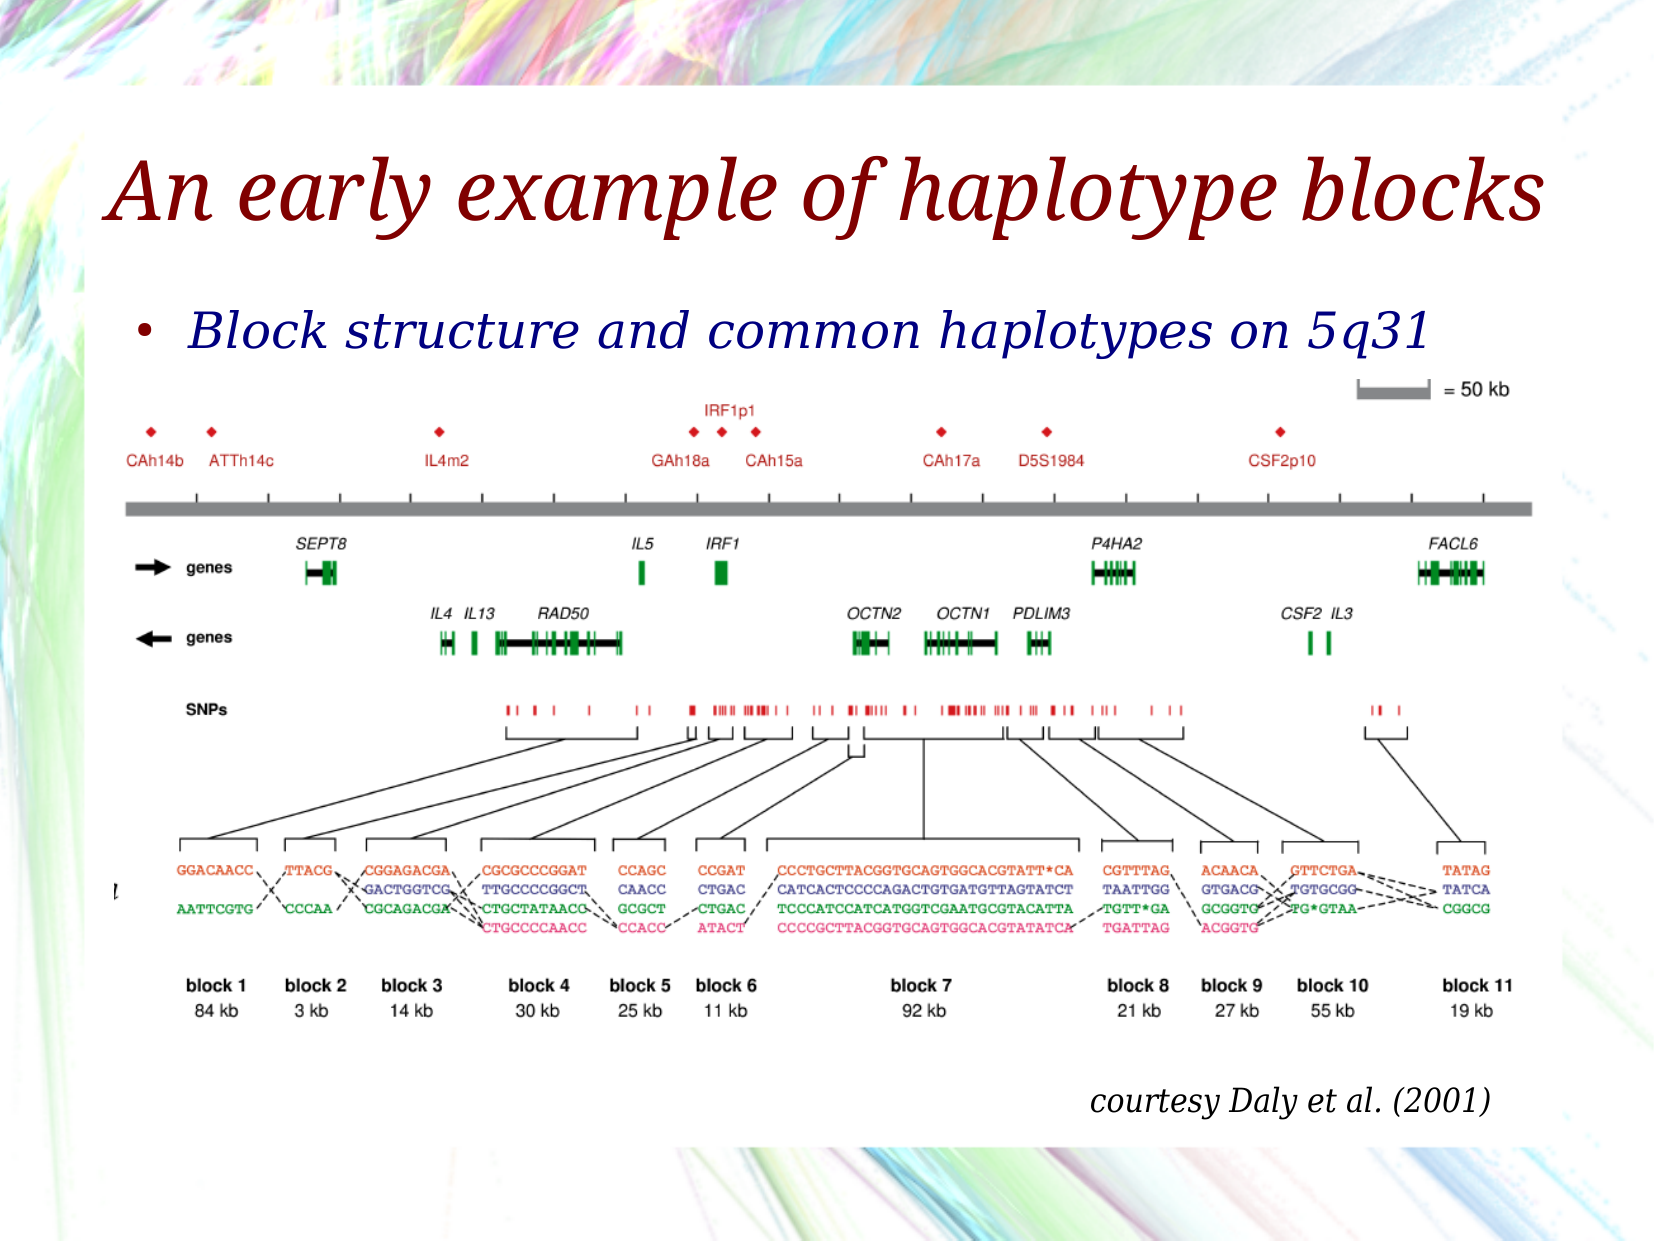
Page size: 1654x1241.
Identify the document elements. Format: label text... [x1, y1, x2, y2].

list Block structure and common haplotypes on 5q31 [118, 302, 1571, 1106]
title An early example of haplotype blocks [82, 92, 1571, 285]
picture [0, 0, 1654, 1241]
text_box courtesy Daly et al. (2001) [1075, 1106, 1556, 1128]
